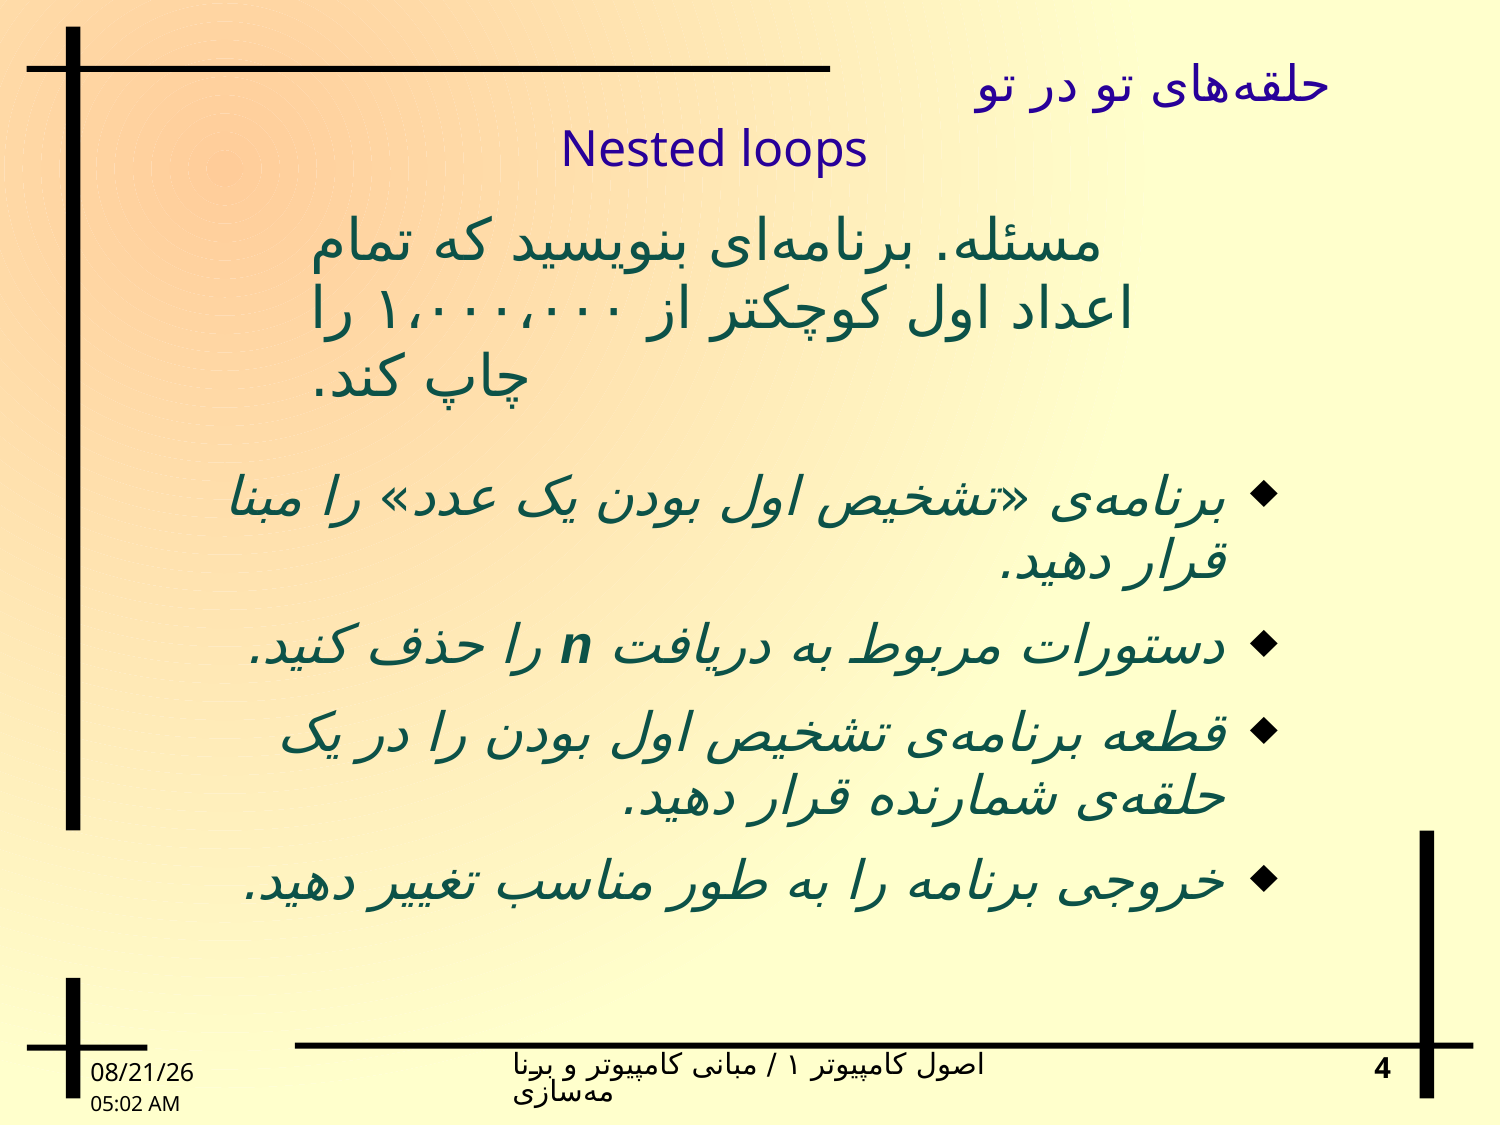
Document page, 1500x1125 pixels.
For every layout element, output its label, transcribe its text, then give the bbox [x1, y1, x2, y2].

list مسئله. برنامه‌ای بنویسید که تمام اعداد اول کوچکتر از ۱،۰۰۰،۰۰۰ را چاپ کند. [310, 206, 1190, 389]
list برنامه‌ی «تشخیص اول بودن یک عدد» را مبنا قرار دهید. دستورات مربوط به دریافت n را حذف کنید. قطعه برنامه‌ی تشخیص اول بودن را در یک حلقه‌ی شمارنده قرار دهید. خروجی برنامه را به طور مناسب تغییر دهید. [150, 464, 1350, 955]
title حلقه‌‌های تو در تو Nested loops [74, 58, 1356, 178]
